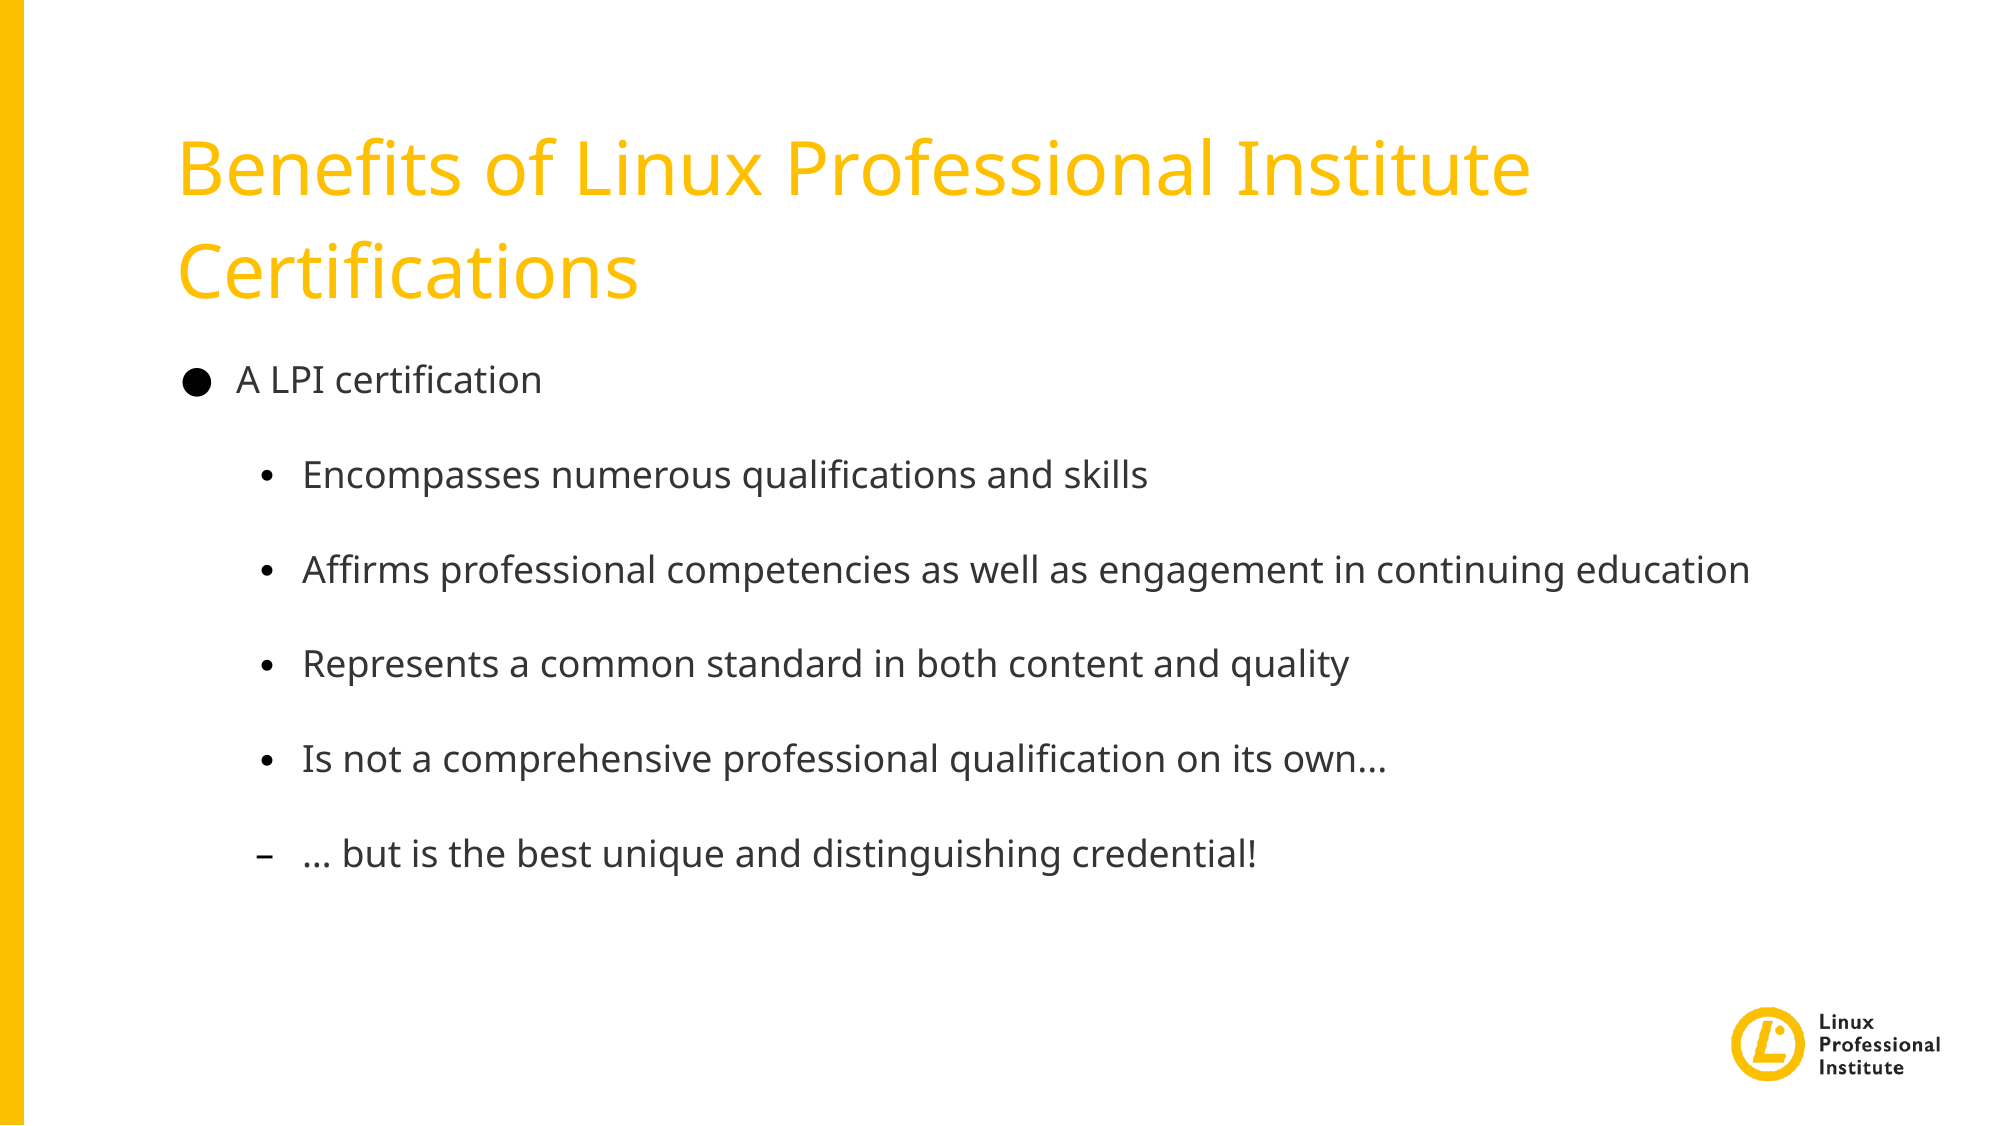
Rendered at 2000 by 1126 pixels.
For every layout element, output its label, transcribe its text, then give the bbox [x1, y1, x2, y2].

text_box Benefits of Linux Professional Institute Certifications [161, 99, 1886, 309]
text_box [0, 0, 24, 1125]
text_box A LPI certification Encompasses numerous qualifications and skills Affirms professional competencies as well as engagement in continuing education Represents a common standard in both content and quality Is not a comprehensive professional qualification on its own... … but is the best unique and distinguishing credential! [165, 348, 1871, 945]
picture [1701, 987, 1969, 1101]
